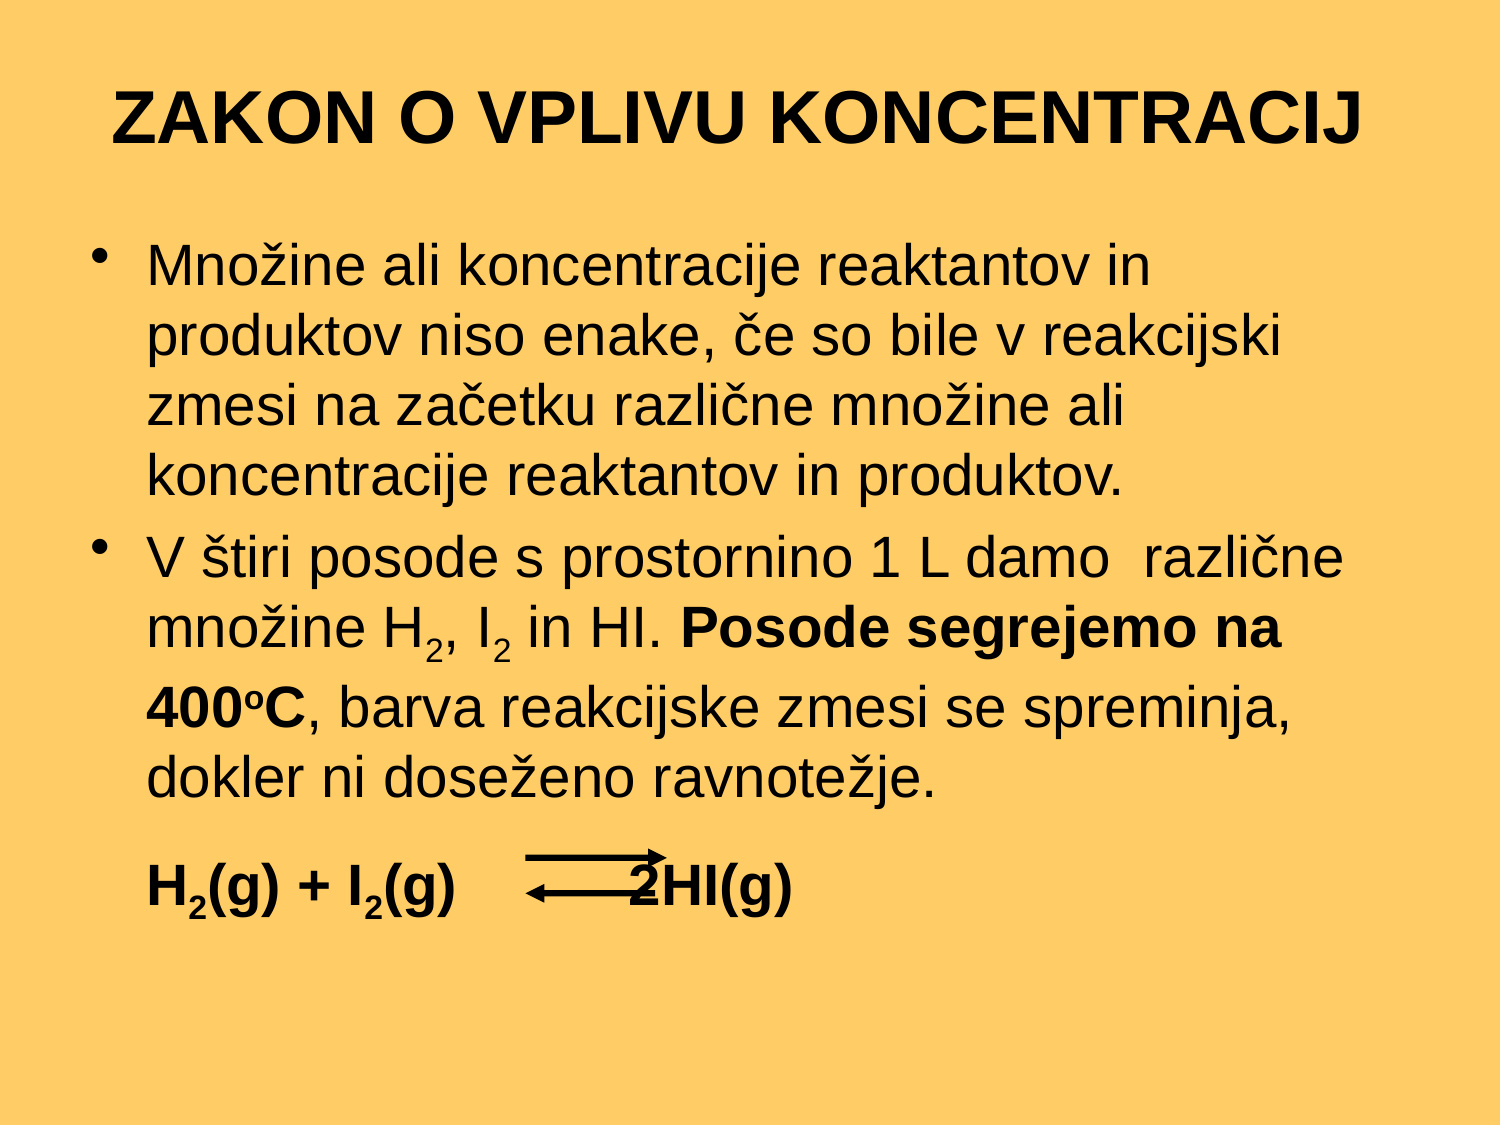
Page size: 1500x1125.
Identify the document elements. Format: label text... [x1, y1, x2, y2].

title ZAKON O VPLIVU KONCENTRACIJ [88, 54, 1388, 173]
list Množine ali koncentracije reaktantov in produktov niso enake, če so bile v reakcijski zmesi na začetku različne množine ali koncentracije reaktantov in produktov. V štiri posode s prostornino 1 L damo različne množine H2, I2 in HI. Posode segrejemo na 400oC, barva reakcijske zmesi se spreminja, dokler ni doseženo ravnotežje. H2(g) + I2(g) 2HI(g) [75, 220, 1425, 1005]
